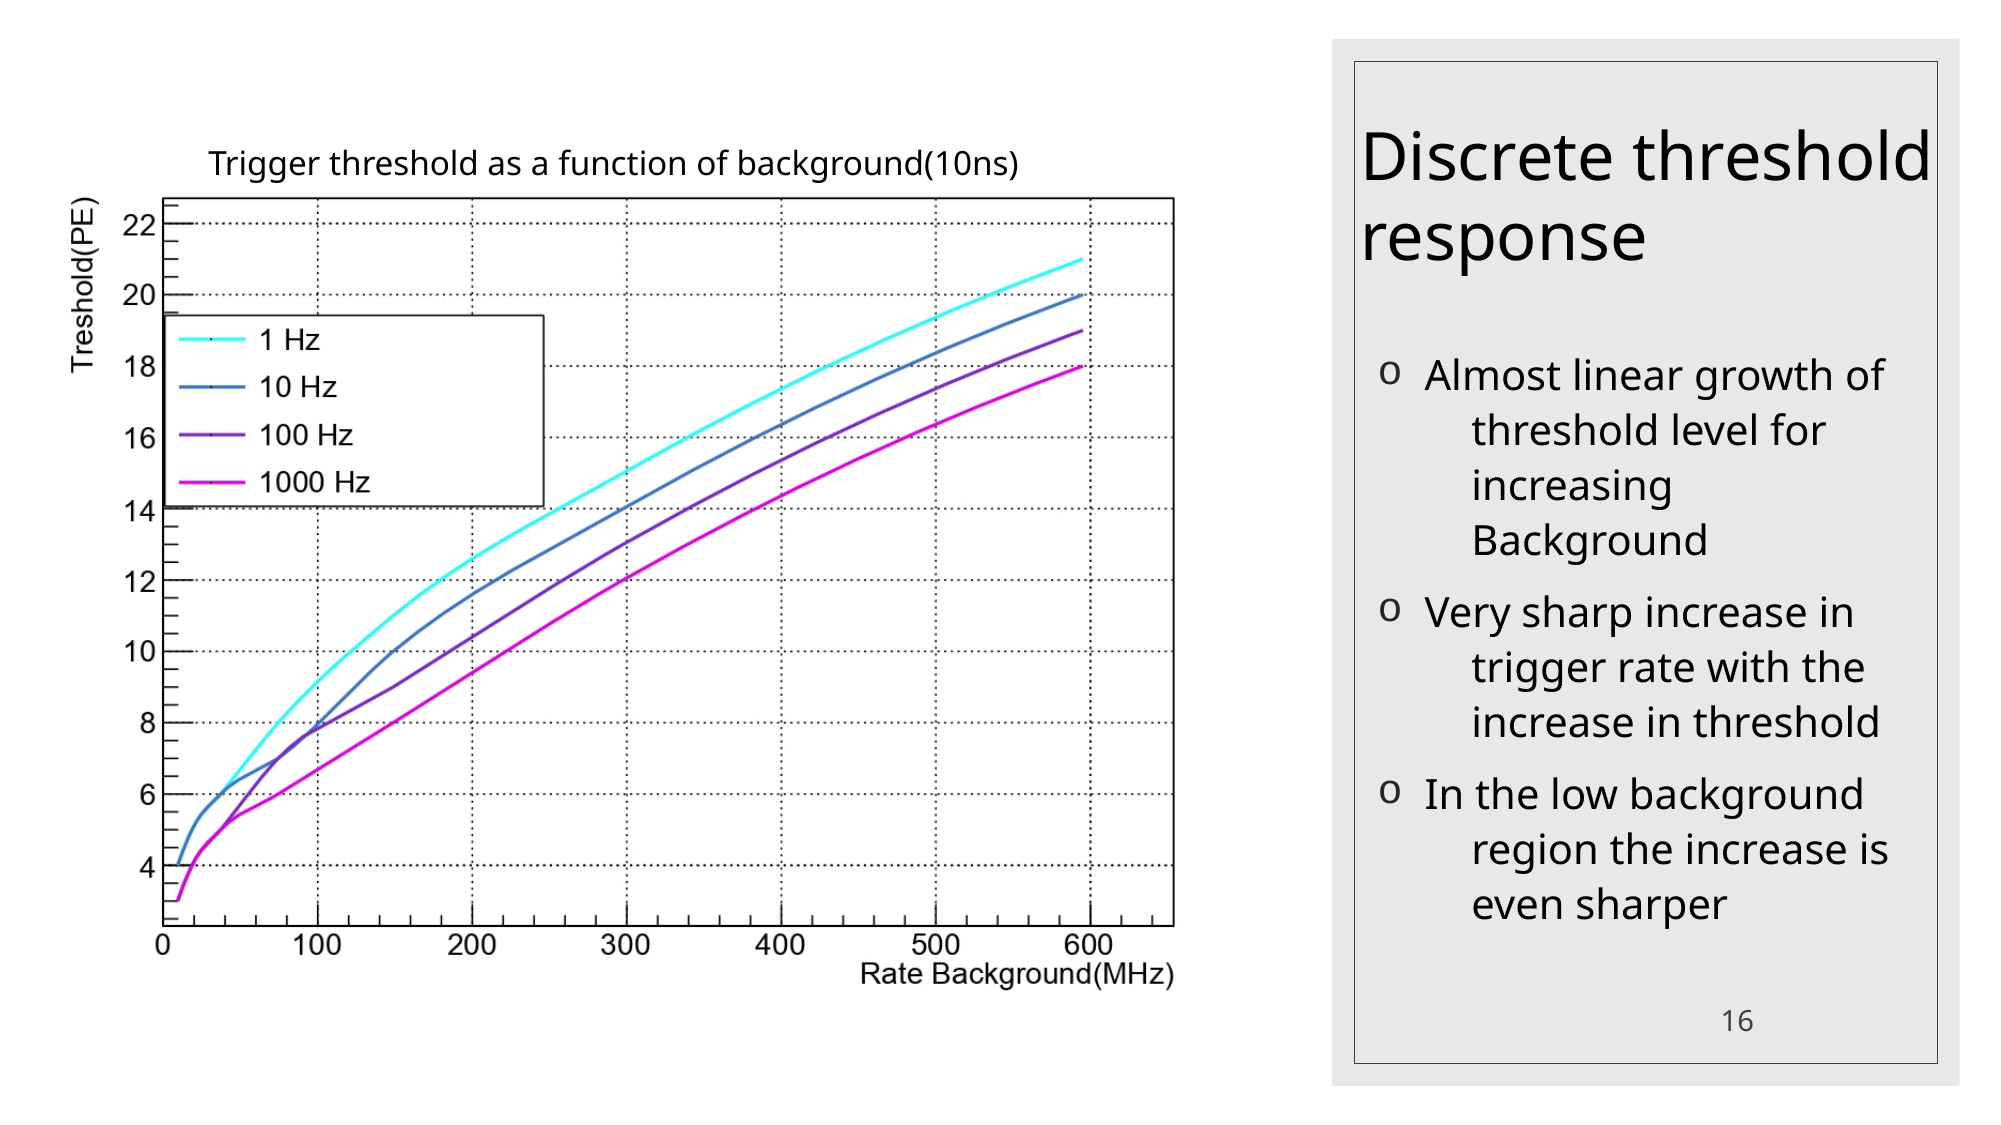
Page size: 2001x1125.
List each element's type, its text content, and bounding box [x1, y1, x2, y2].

picture [37, 108, 1300, 1017]
title Discrete threshold response [1345, 98, 2000, 282]
list Almost linear growth of threshold level for increasing Background Very sharp increase in trigger rate with the increase in threshold In the low background region the increase is even sharper [1362, 336, 1925, 1097]
text_box [1705, 990, 1907, 1051]
text_box Trigger threshold as a function of background(10ns) [193, 134, 1187, 191]
